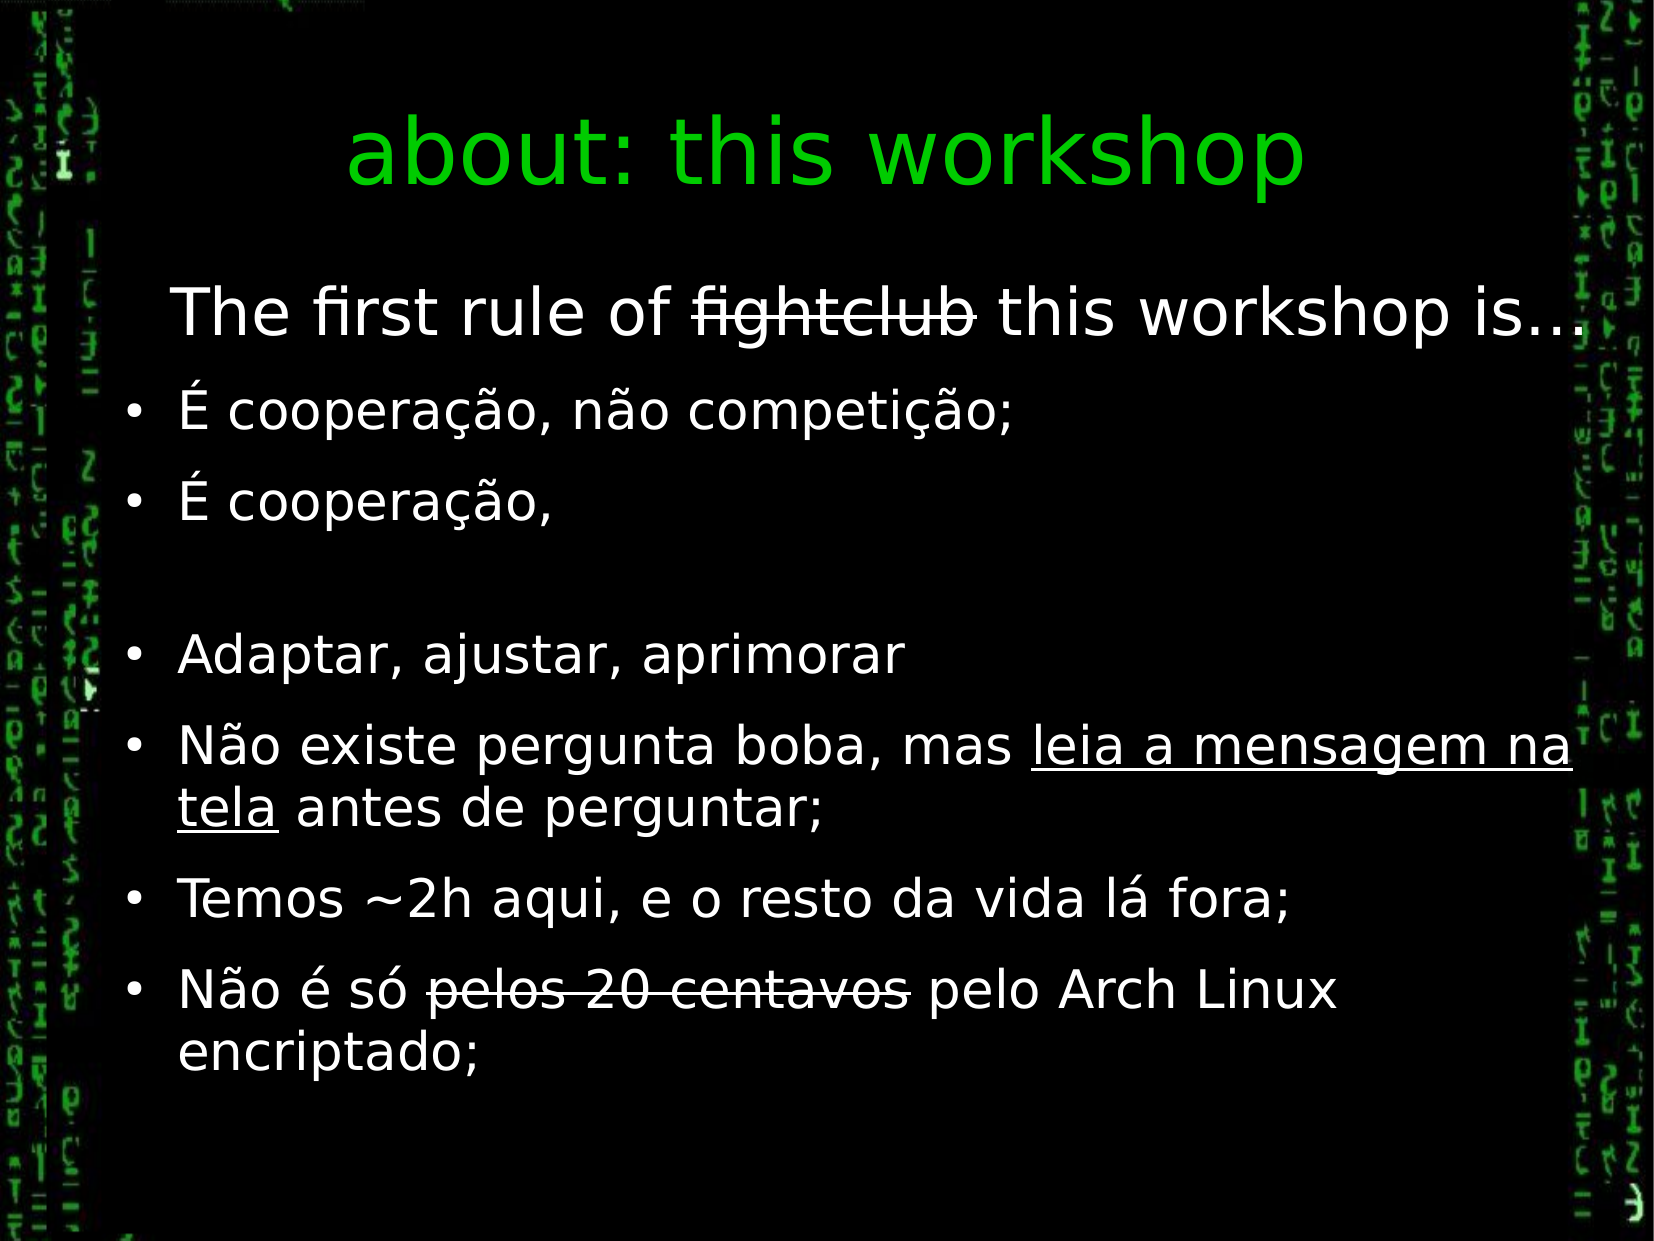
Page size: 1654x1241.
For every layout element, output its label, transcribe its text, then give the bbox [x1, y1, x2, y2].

picture [0, 0, 1654, 1241]
title about: this workshop [82, 49, 1571, 257]
list The first rule of fightclub this workshop is… É cooperação, não competição; É cooperação, mas tem que entender recursividade. Para entender recursividade... Adaptar, ajustar, aprimorar => avançamos juntos; Não existe pergunta boba, mas leia a mensagem na tela antes de perguntar; Temos ~2h aqui, e o resto da vida lá fora; Não é só pelos 20 centavos pelo Arch Linux encriptado; [107, 275, 1596, 1115]
